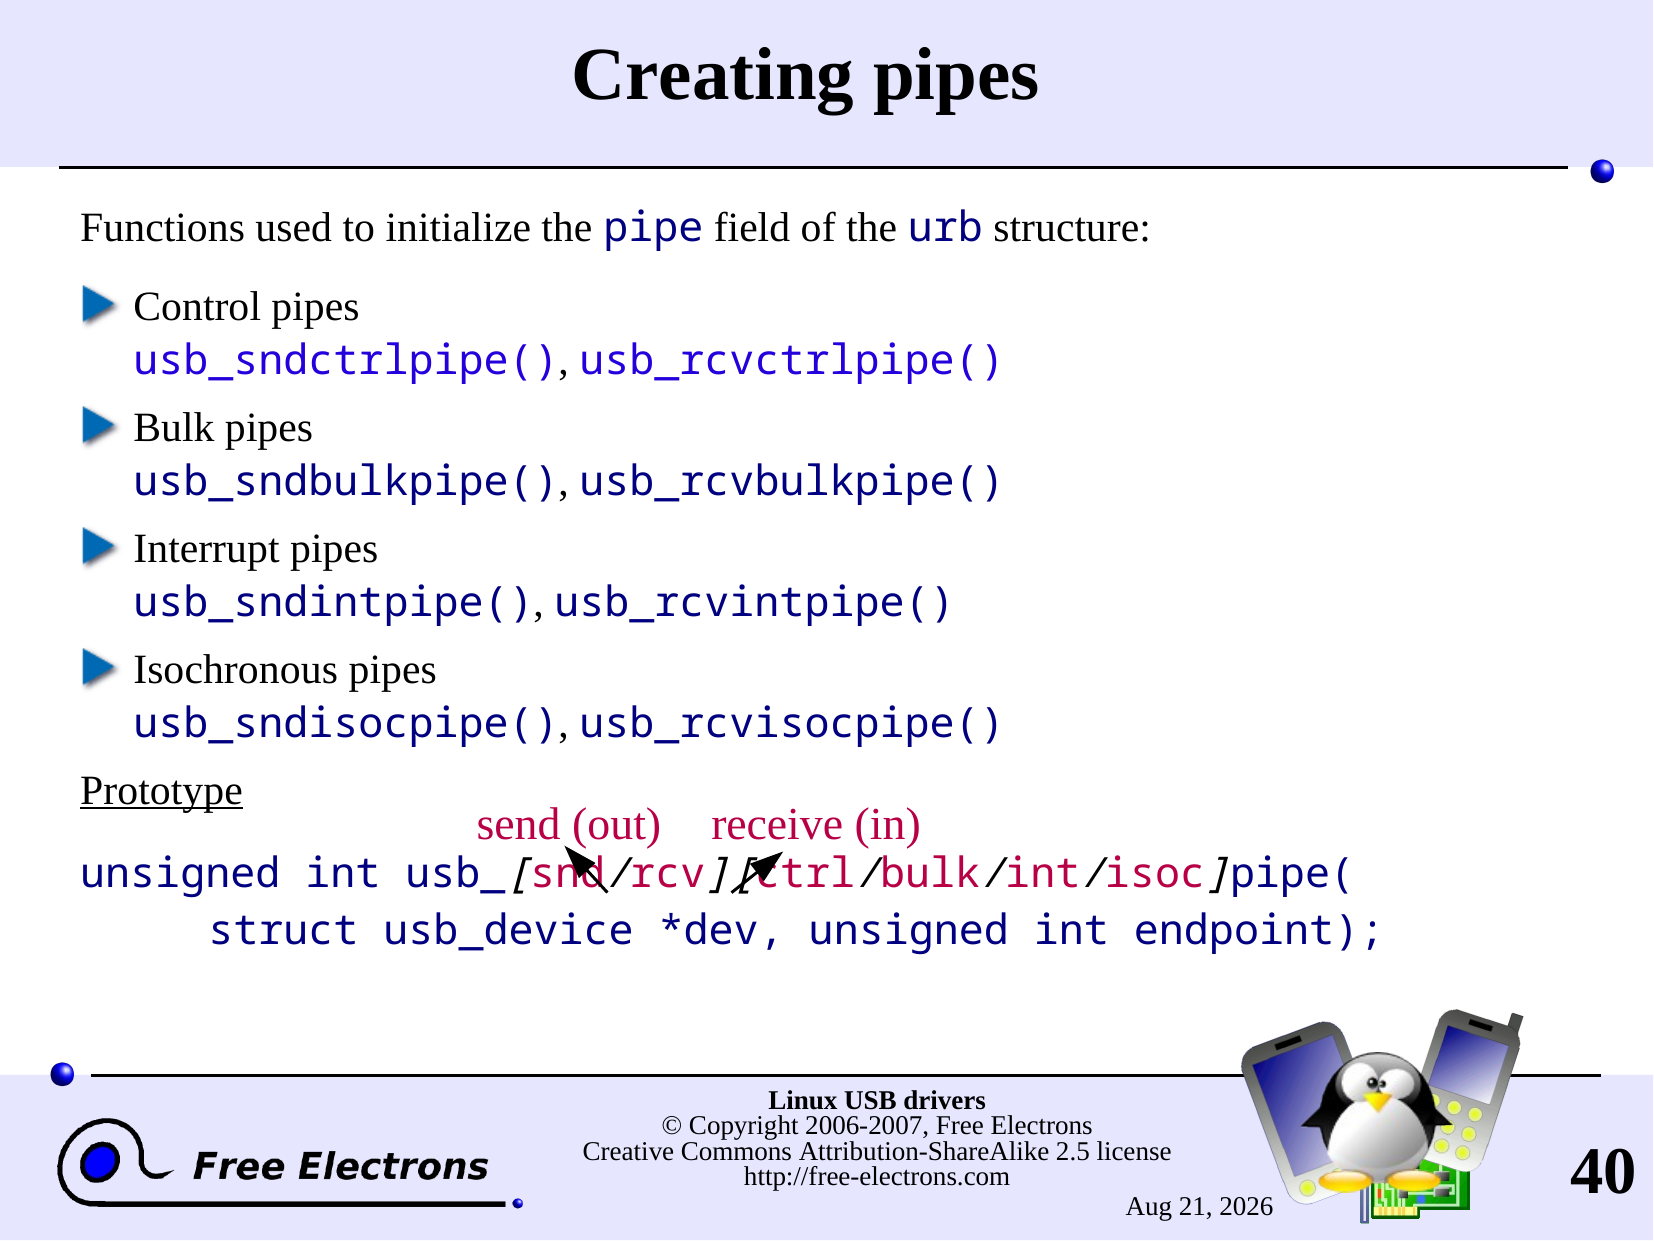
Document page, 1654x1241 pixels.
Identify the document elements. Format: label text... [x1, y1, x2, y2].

text_box send (out) [476, 798, 662, 855]
picture [50, 1107, 527, 1216]
list Functions used to initialize the pipe field of the urb structure: Control pipes usb_sndctrlpipe(), usb_rcvctrlpipe() Bulk pipes usb_sndbulkpipe(), usb_rcvbulkpipe() Interrupt pipes usb_sndintpipe(), usb_rcvintpipe() Isochronous pipes usb_sndisocpipe(), usb_rcvisocpipe() Prototype unsigned int usb_[snd/rcv][ctrl/bulk/int/isoc]pipe( struct usb_device *dev, unsigned int endpoint); [62, 196, 1549, 1047]
title Creating pipes [60, 25, 1551, 124]
text_box receive (in) [711, 798, 922, 855]
picture [1225, 1047, 1527, 1241]
